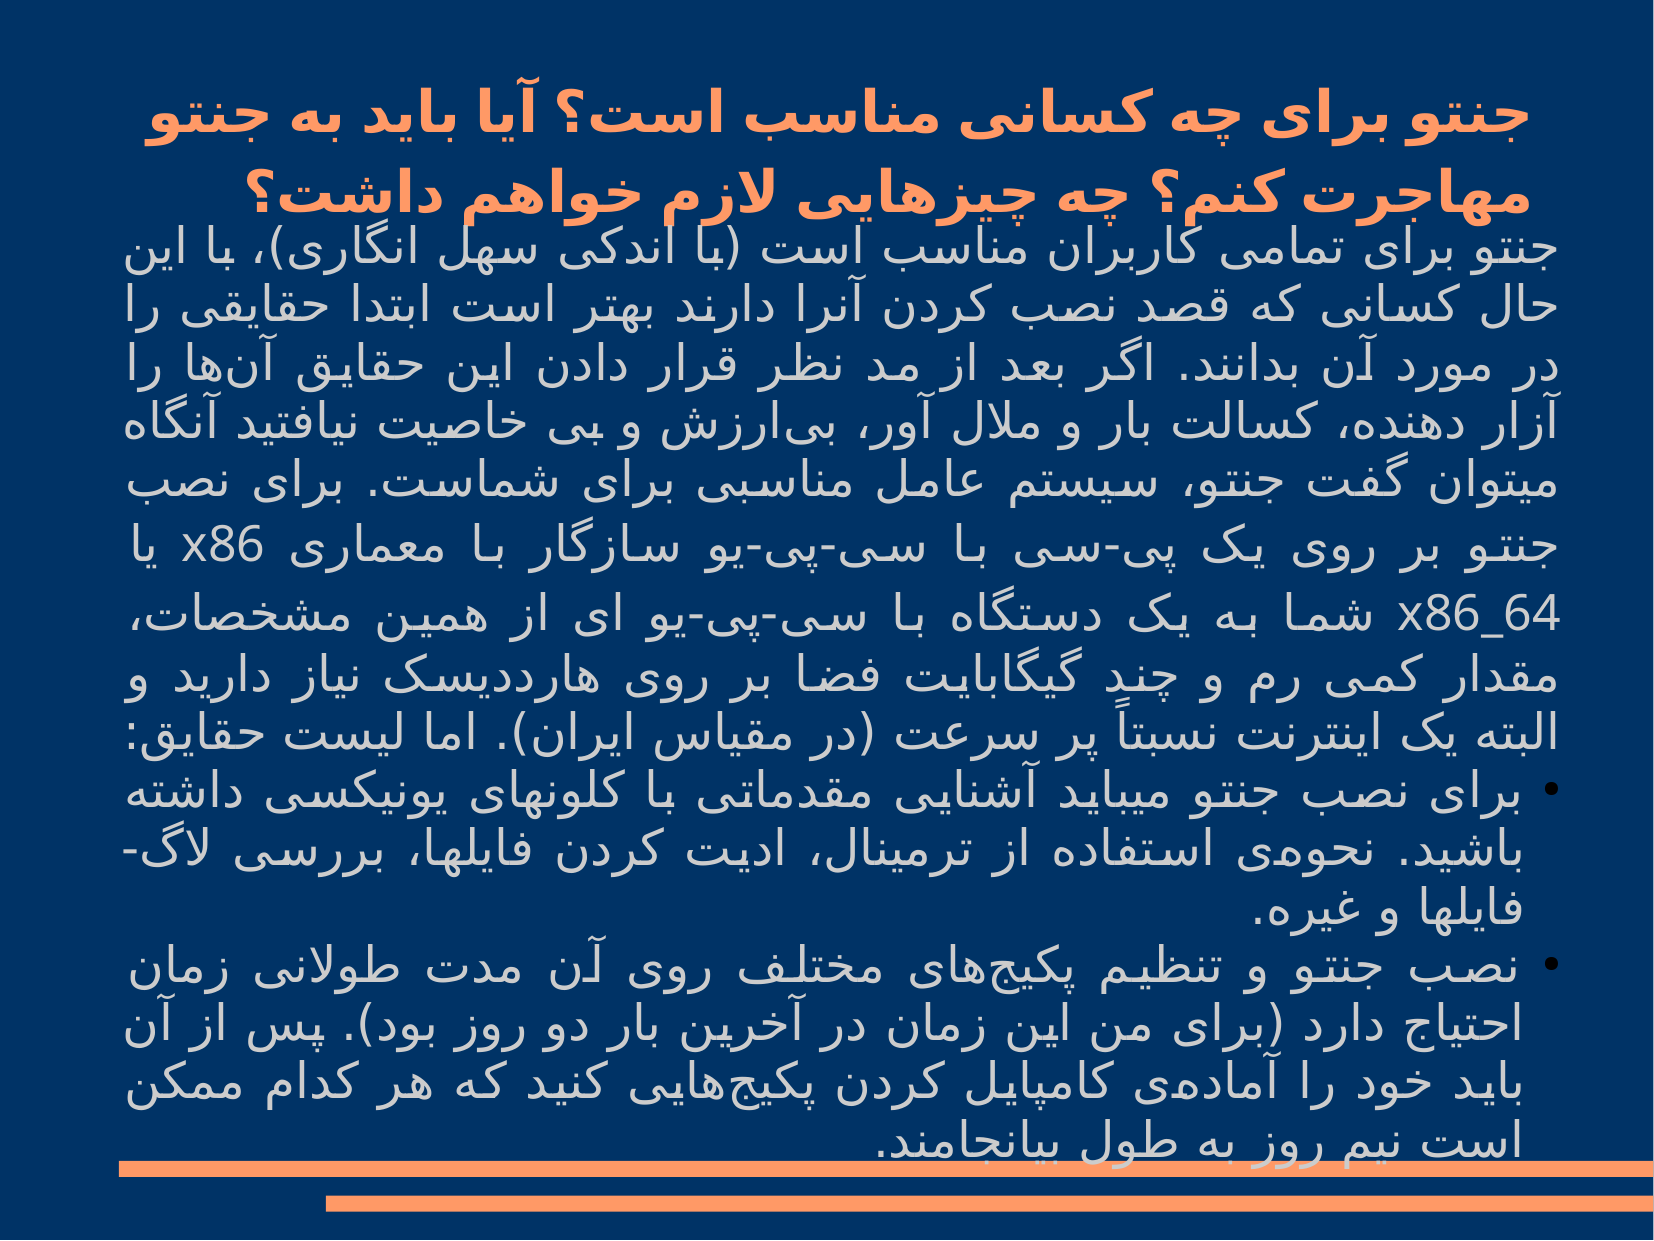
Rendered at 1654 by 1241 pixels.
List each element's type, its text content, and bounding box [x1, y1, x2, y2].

title جنتو برای چه کسانی مناسب است؟ آیا باید به جنتو مهاجرت کنم؟ چه چیزهایی لازم خواهم داشت؟ [121, 46, 1534, 254]
subtitle جنتو برای تمامی کاربران مناسب است (با اندکی سهل انگاری)، با این حال کسانی که قصد نصب کردن آنرا دارند بهتر است ابتدا حقایقی را در مورد آن بدانند. اگر بعد از مد نظر قرار دادن این حقایق آن‌ها را آزار دهنده، کسالت بار و ملال آور، بی‌ارزش و بی خاصیت نیافتید آنگاه میتوان گفت جنتو، سیستم عامل مناسبی برای شماست. برای نصب جنتو بر روی یک پی-سی با سی-پی-یو سازگار با معماری x86 یا x86_64 شما به یک دستگاه با سی-پی-یو ای از همین مشخصات، مقدار کمی رم و چند گیگابایت فضا بر روی هارددیسک نیاز دارید و البته یک اینترنت نسبتاً پر سرعت (در مقیاس ایران). اما لیست حقایق: برای نصب جنتو میباید آشنایی مقدماتی با کلونهای یونیکسی داشته باشید. نحوه‌ی استفاده از ترمینال، ادیت کردن فایلها، بررسی لاگ-فایلها و غیره. نصب جنتو و تنظیم پکیج‌های مختلف روی آن مدت طولانی زمان احتیاج دارد (برای من این زمان در آخرین بار دو روز بود). پس از آن باید خود را آماده‌ی کامپایل کردن پکیج‌هایی کنید که هر کدام ممکن است نیم روز به طول بیانجامند. [121, 287, 1561, 1167]
